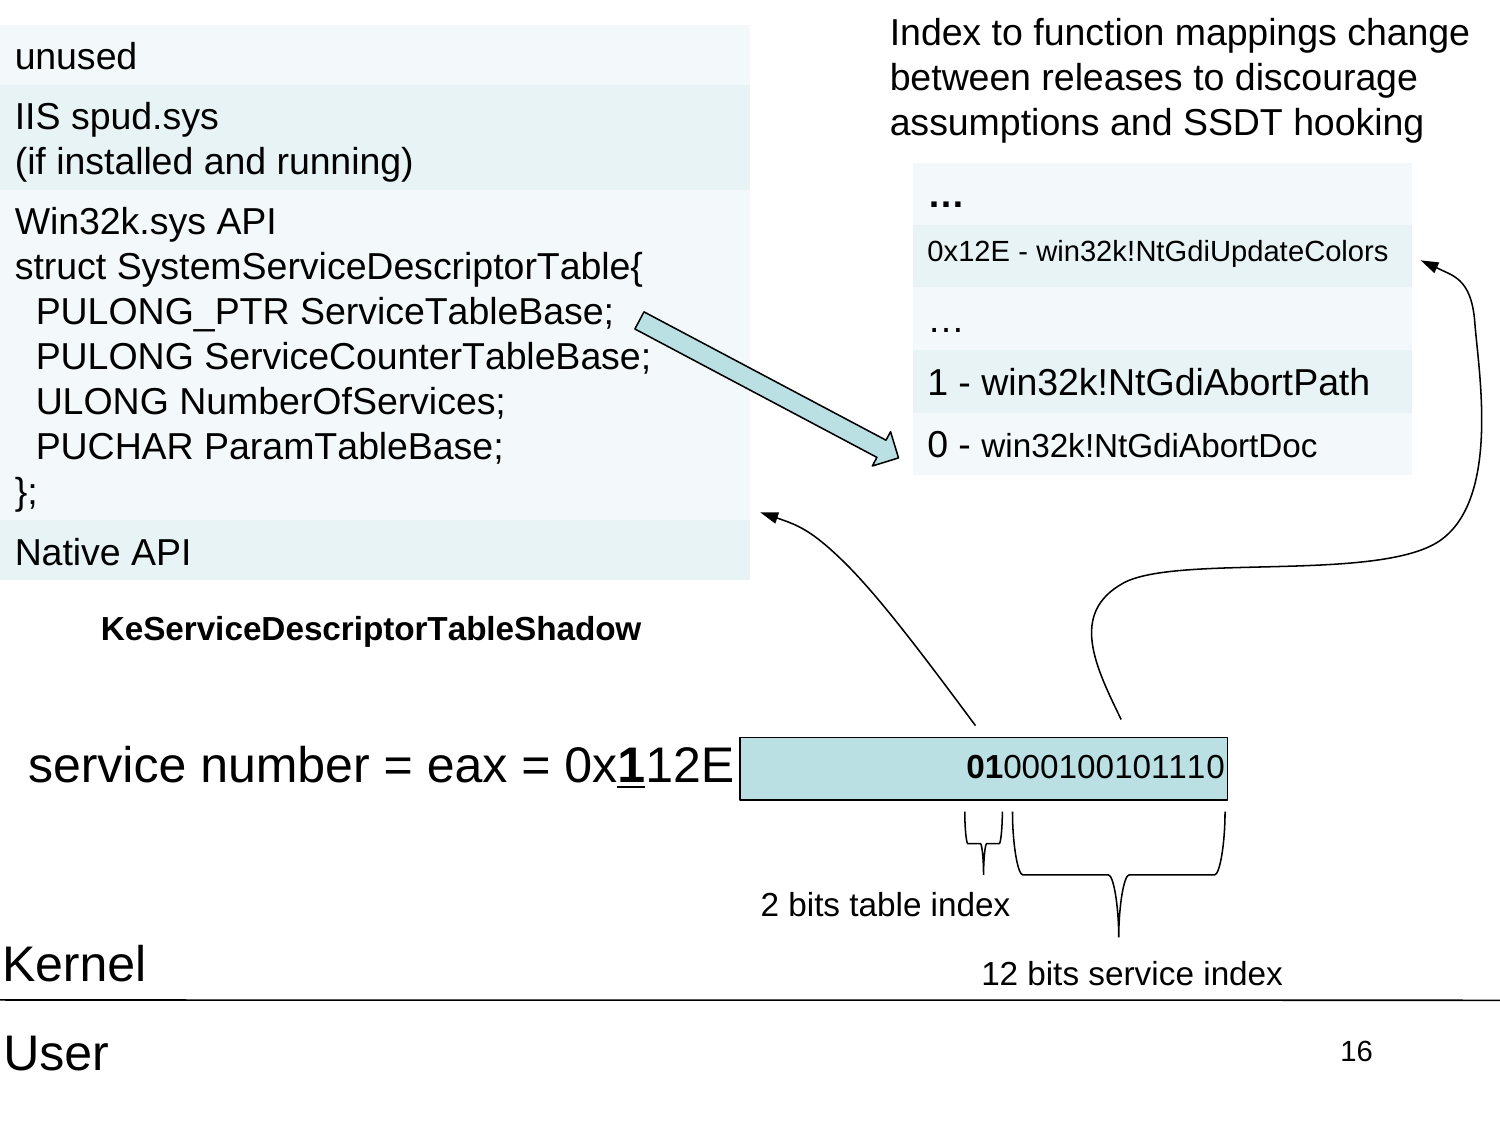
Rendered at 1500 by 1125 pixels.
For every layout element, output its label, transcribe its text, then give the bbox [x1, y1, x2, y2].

table_cell Native API [0, 520, 750, 580]
text_box Index to function mappings change between releases to discourage assumptions and SSDT hooking [874, 0, 1500, 151]
table_header unused [0, 25, 750, 85]
text_box 2 bits table index [745, 874, 1026, 931]
text_box [634, 311, 899, 467]
table_header … [913, 163, 1412, 225]
table_cell … [913, 287, 1412, 350]
text_box [750, 737, 1228, 800]
text_box 12 bits service index [966, 944, 1299, 1000]
text_box 01000100101110 [951, 737, 1241, 793]
table_cell 0x12E - win32k!NtGdiUpdateColors [913, 225, 1412, 287]
text_box service number = eax = 0x112E [13, 724, 750, 801]
text_box User [0, 1012, 124, 1088]
text_box <number> [1074, 1025, 1388, 1101]
table_cell 1 - win32k!NtGdiAbortPath [913, 350, 1412, 413]
text_box Kernel [0, 924, 162, 1000]
table_cell 0 - win32k!NtGdiAbortDoc [913, 413, 1412, 475]
text_box KeServiceDescriptorTableShadow [86, 599, 667, 656]
table_cell IIS spud.sys (if installed and running) [0, 85, 750, 190]
table_cell Win32k.sys API struct SystemServiceDescriptorTable{ PULONG_PTR ServiceTableBase; PULONG ServiceCounterTableBase; ULONG NumberOfServices; PUCHAR ParamTableBase; }; [0, 190, 750, 520]
